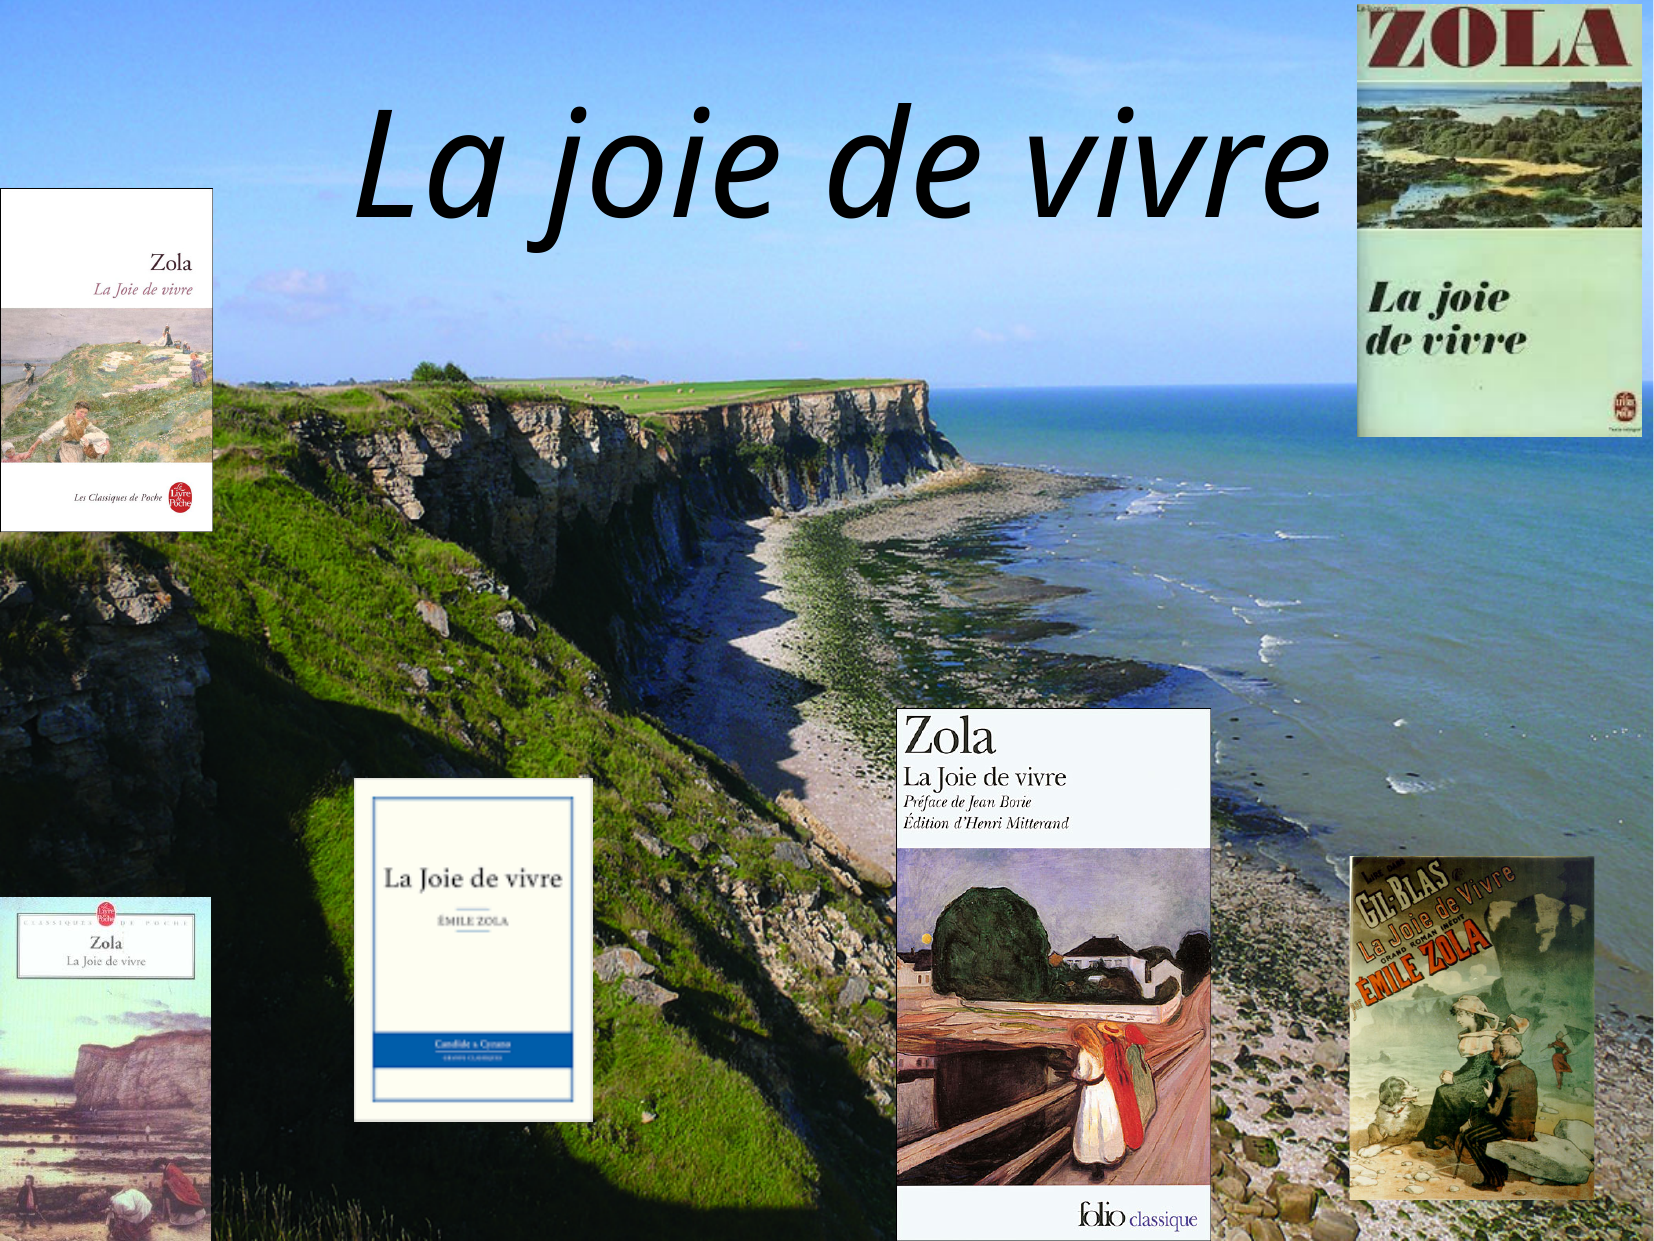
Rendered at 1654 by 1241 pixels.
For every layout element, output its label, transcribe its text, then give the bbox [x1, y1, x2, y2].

title La joie de vivre [82, 49, 1357, 257]
picture [0, 0, 1654, 1241]
